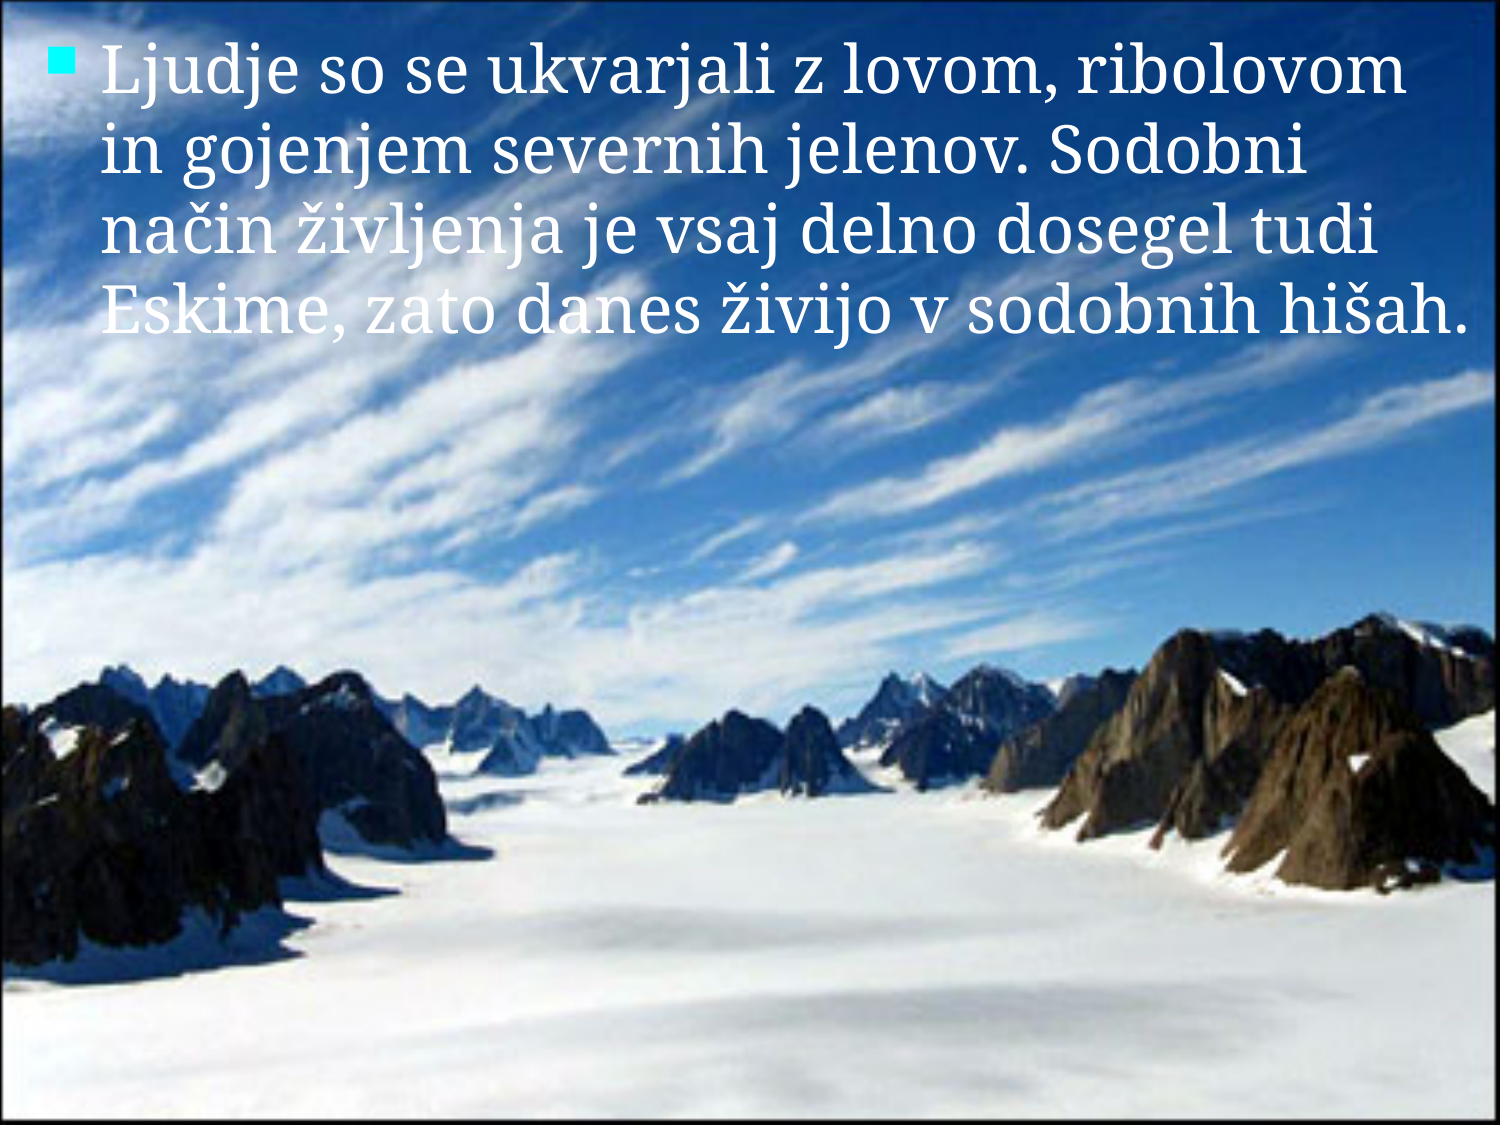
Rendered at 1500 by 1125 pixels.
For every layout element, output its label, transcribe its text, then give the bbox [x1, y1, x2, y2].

list Ljudje so se ukvarjali z lovom, ribolovom in gojenjem severnih jelenov. Sodobni način življenja je vsaj delno dosegel tudi Eskime, zato danes živijo v sodobnih hišah. [29, 19, 1500, 762]
picture [0, 0, 1500, 1125]
